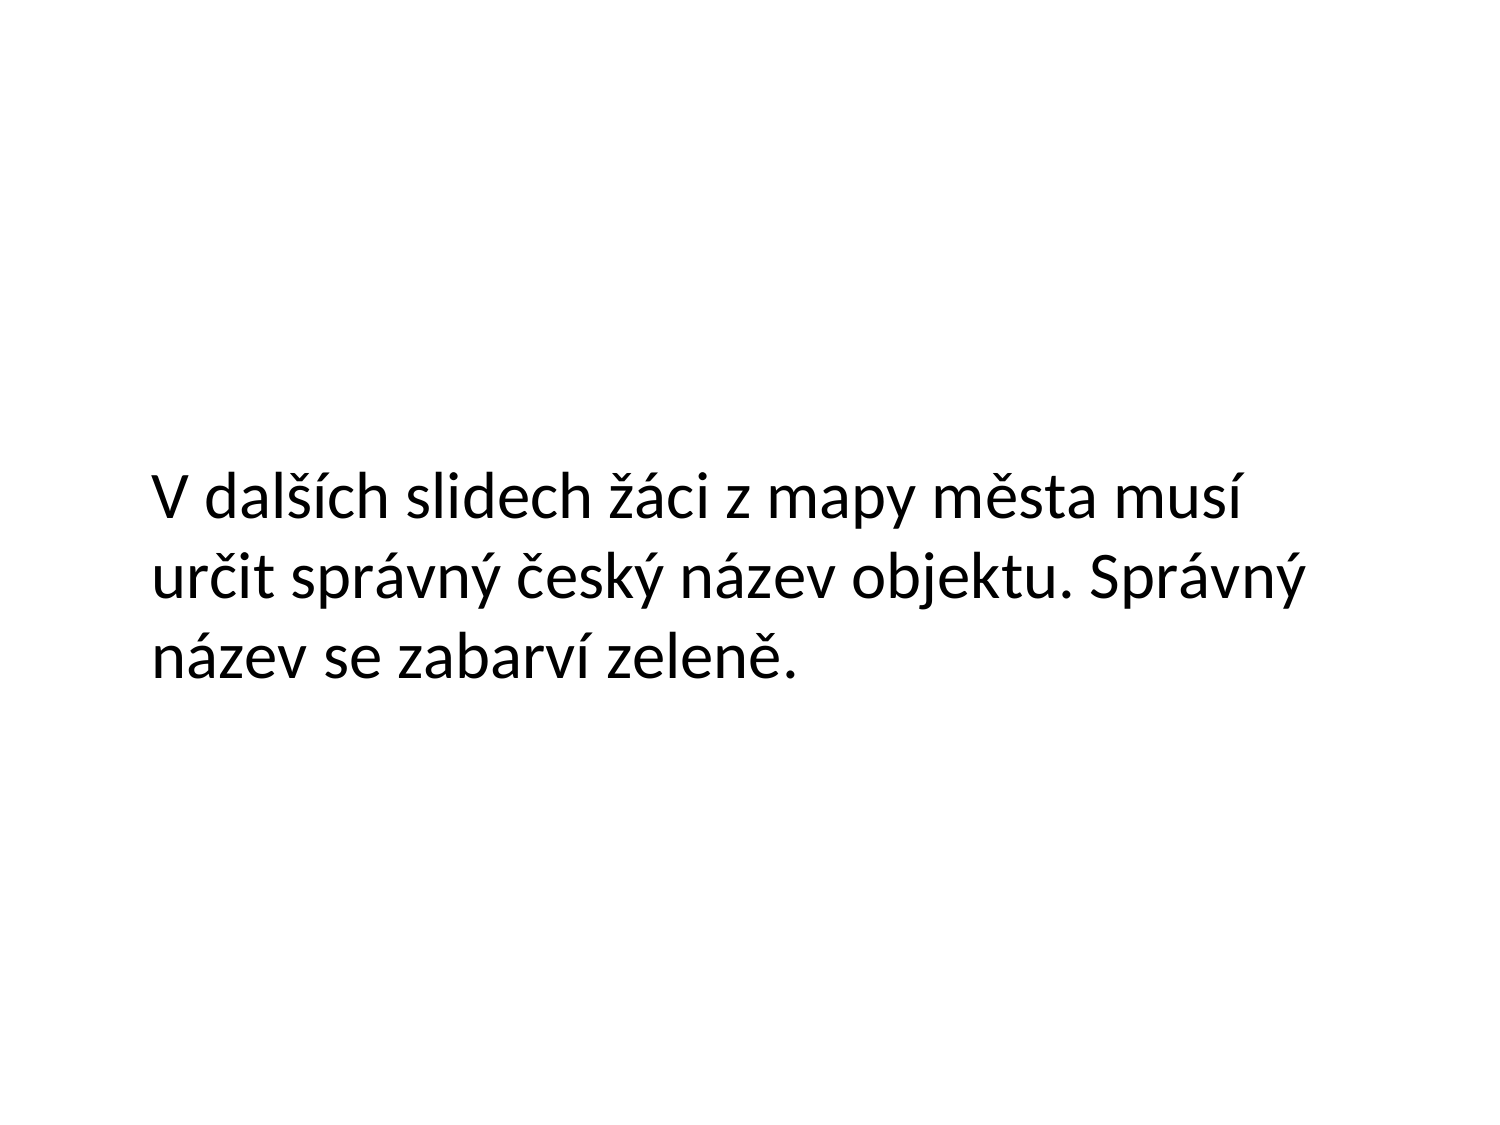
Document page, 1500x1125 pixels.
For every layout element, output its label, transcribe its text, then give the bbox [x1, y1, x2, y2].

text_box V dalších slidech žáci z mapy města musí určit správný český název objektu. Správný název se zabarví zeleně. [136, 444, 1323, 700]
